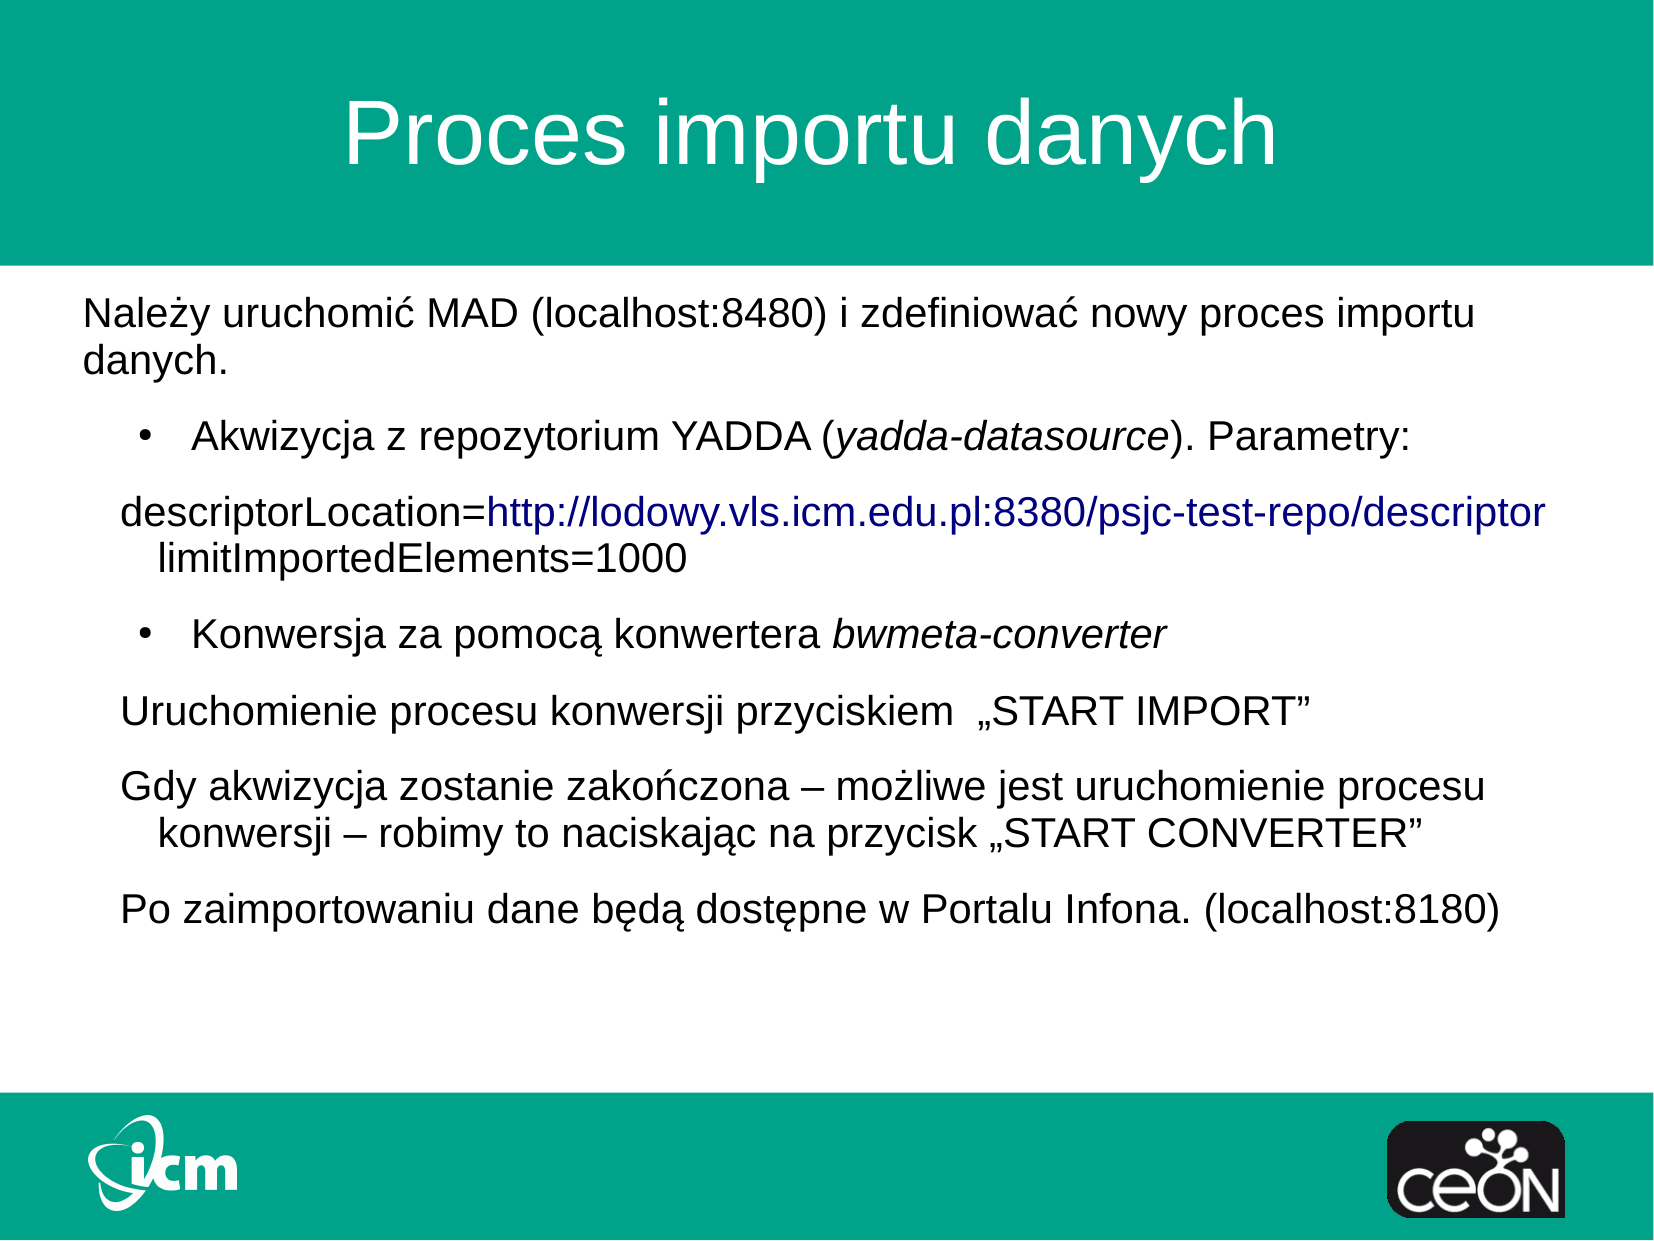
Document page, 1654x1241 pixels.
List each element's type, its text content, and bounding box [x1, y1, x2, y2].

picture [88, 1115, 237, 1211]
list Należy uruchomić MAD (localhost:8480) i zdefiniować nowy proces importu danych. Akwizycja z repozytorium YADDA (yadda-datasource). Parametry: descriptorLocation=http://lodowy.vls.icm.edu.pl:8380/psjc-test-repo/descriptorlimitImportedElements=1000 Konwersja za pomocą konwertera bwmeta-converter Uruchomienie procesu konwersji przyciskiem „START IMPORT” Gdy akwizycja zostanie zakończona – możliwe jest uruchomienie procesu konwersji – robimy to naciskając na przycisk „START CONVERTER” Po zaimportowaniu dane będą dostępne w Portalu Infona. (localhost:8180) [82, 290, 1571, 1109]
picture [1387, 1121, 1565, 1218]
title Proces importu danych [59, 29, 1565, 237]
